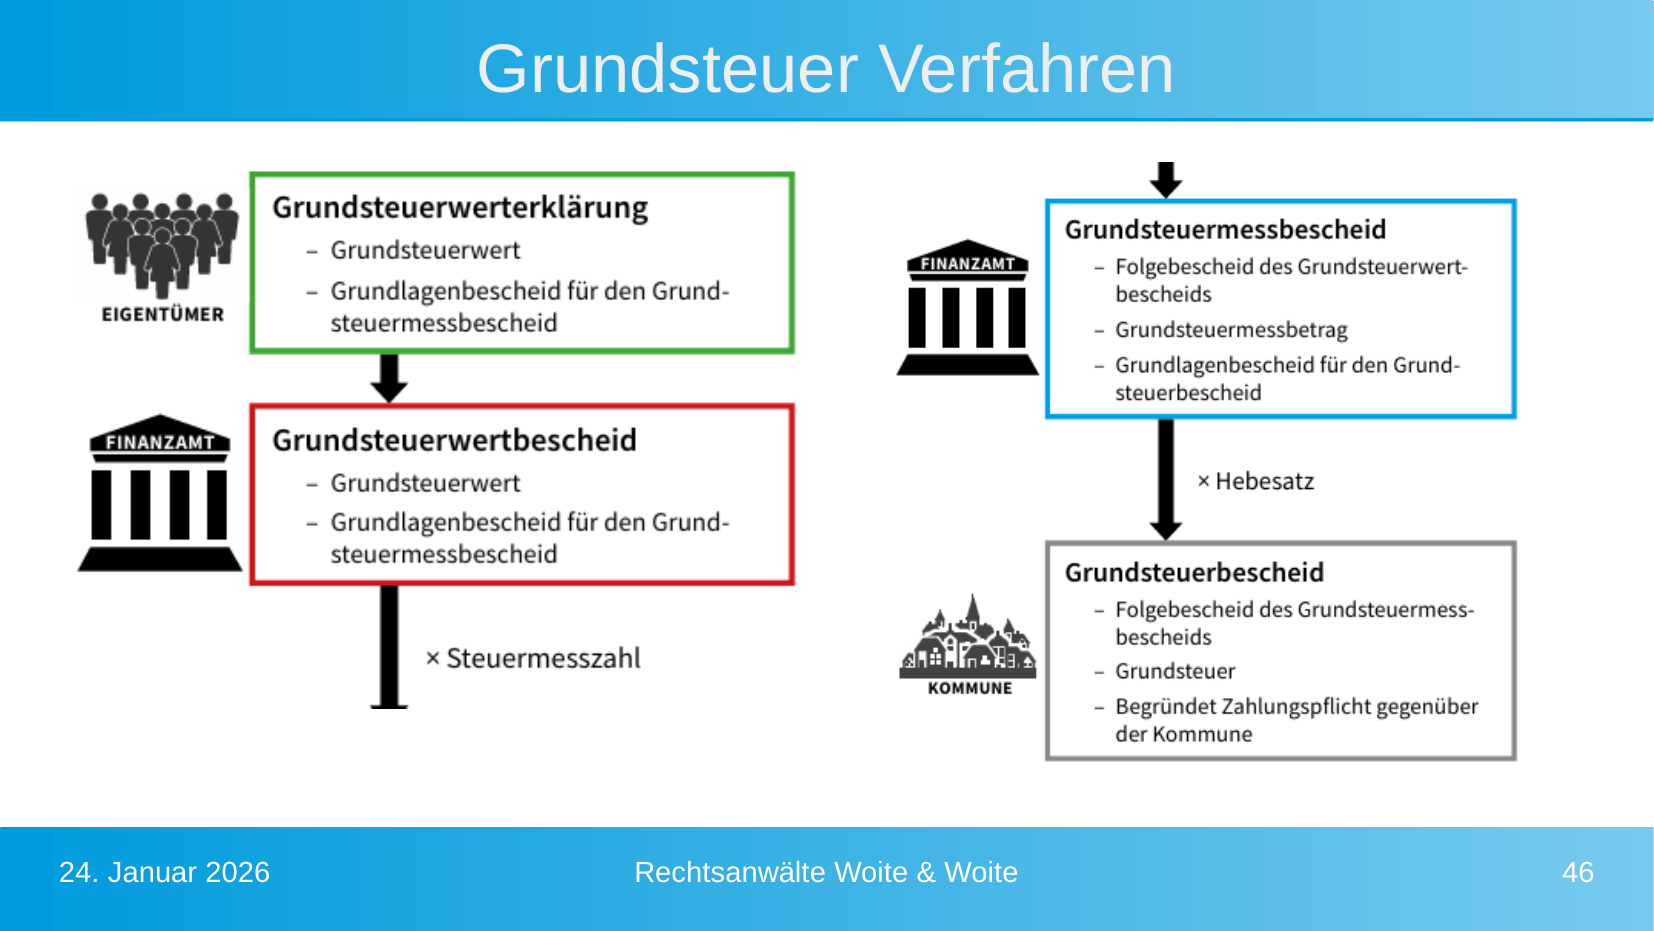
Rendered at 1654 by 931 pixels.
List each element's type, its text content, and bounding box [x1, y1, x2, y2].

title Grundsteuer Verfahren [59, 29, 1595, 108]
picture [21, 147, 1565, 811]
